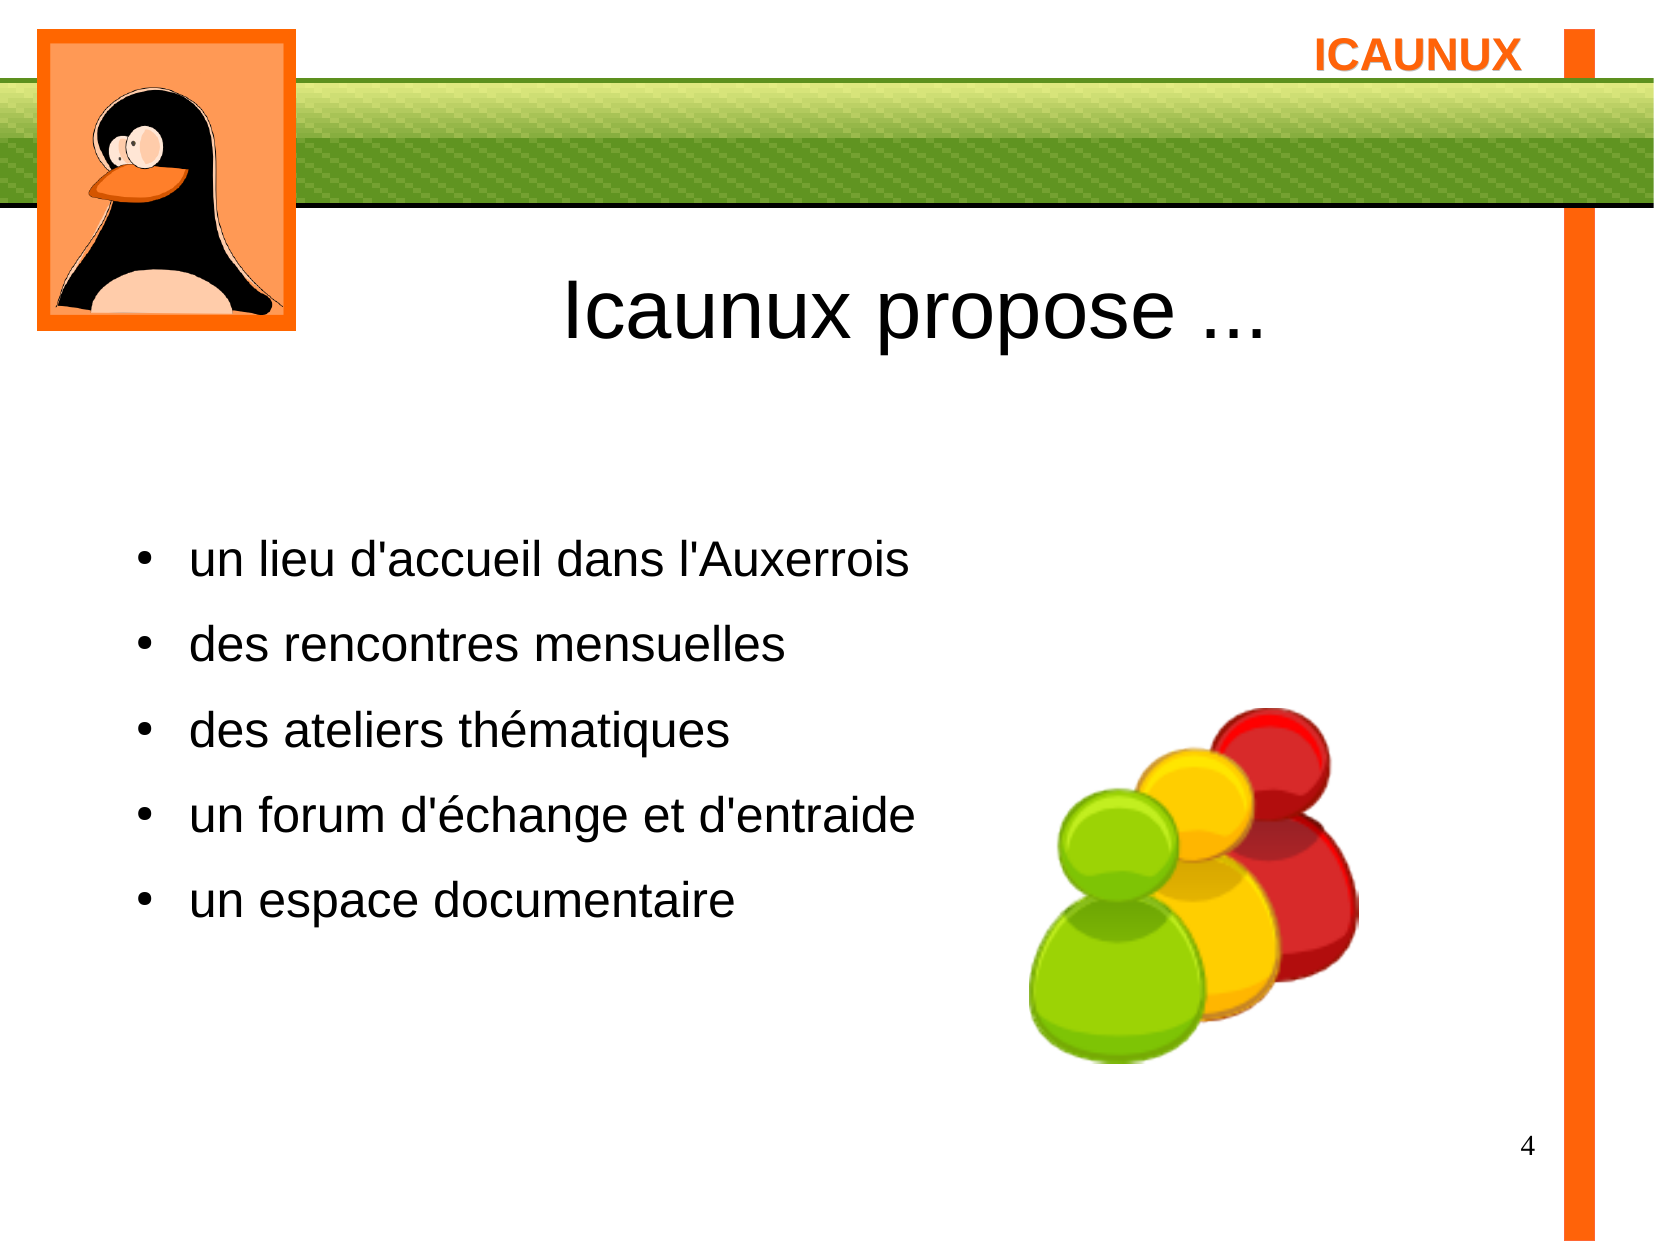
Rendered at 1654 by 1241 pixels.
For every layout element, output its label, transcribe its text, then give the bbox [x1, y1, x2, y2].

list un lieu d'accueil dans l'Auxerrois des rencontres mensuelles des ateliers thématiques un forum d'échange et d'entraide un espace documentaire [118, 531, 1542, 1168]
picture [1029, 708, 1359, 1064]
title Icaunux propose ... [324, 235, 1506, 384]
picture [0, 29, 1654, 331]
